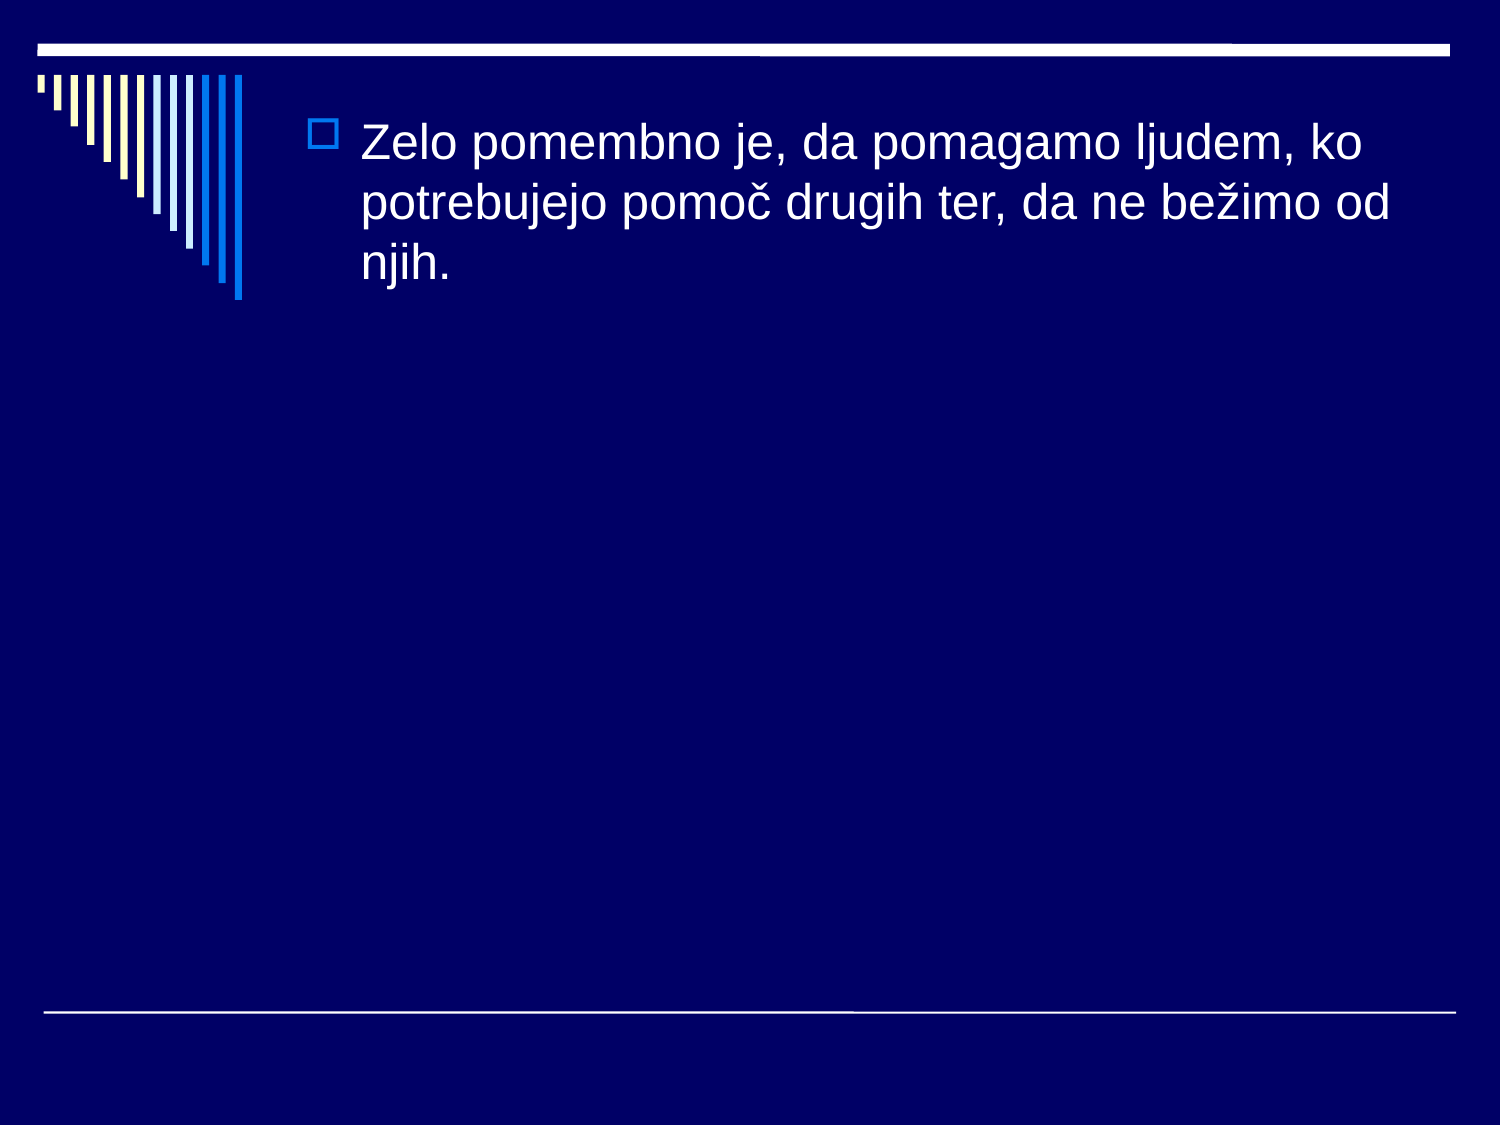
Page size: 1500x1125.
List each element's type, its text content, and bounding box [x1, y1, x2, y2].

list Zelo pomembno je, da pomagamo ljudem, ko potrebujejo pomoč drugih ter, da ne bežimo od njih. [289, 101, 1471, 350]
